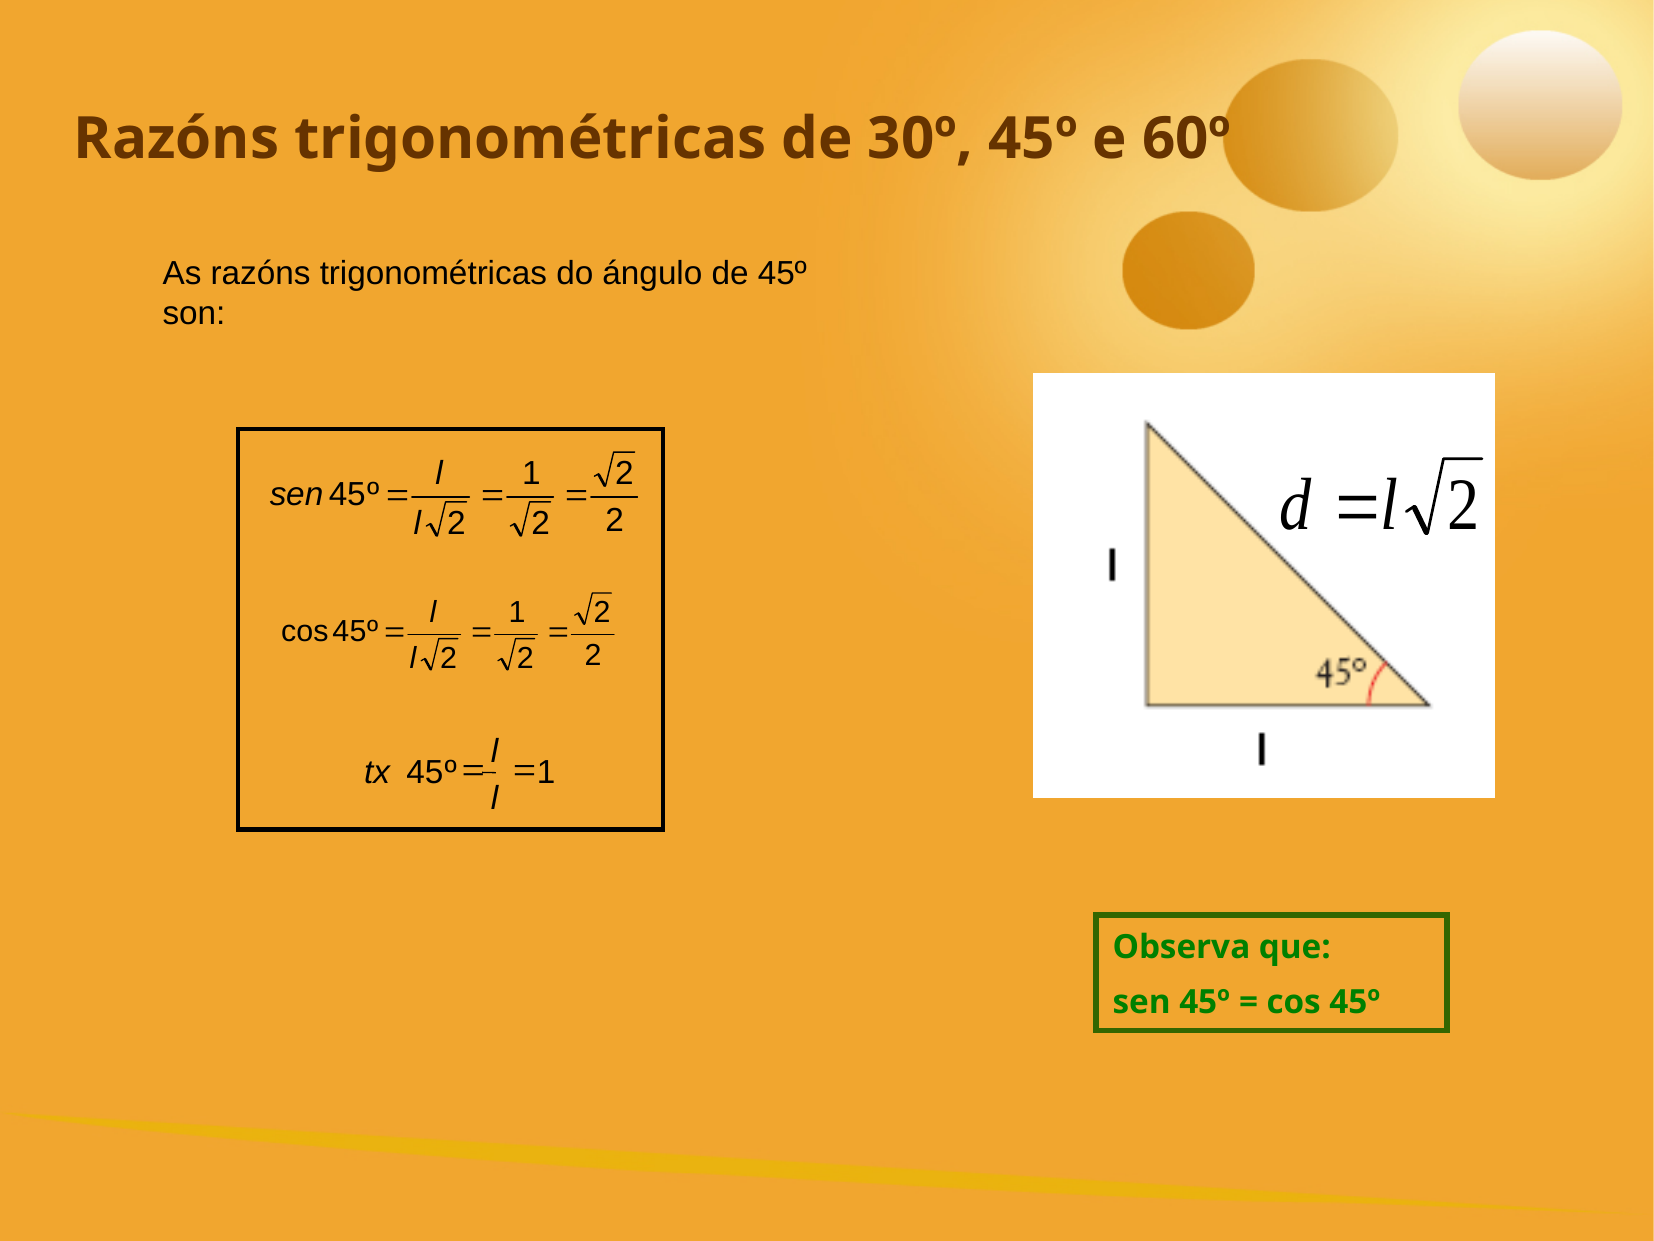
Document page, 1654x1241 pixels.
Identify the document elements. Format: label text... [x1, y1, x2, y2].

chart [277, 585, 620, 678]
text_box  [460, 747, 487, 788]
text_box º [444, 750, 457, 791]
chart [265, 444, 644, 545]
text_box l [490, 729, 499, 770]
text_box 45 [406, 750, 444, 791]
text_box  [511, 747, 539, 788]
text_box 1 [539, 764, 544, 781]
text_box Razóns trigonométricas de 30º, 45º e 60º [59, 88, 1388, 185]
text_box 1 [536, 750, 556, 791]
text_box º [447, 761, 453, 771]
text_box l [490, 776, 499, 817]
chart [1269, 442, 1495, 548]
text_box As razóns trigonométricas do ángulo de 45º son: [147, 243, 845, 339]
picture [0, 0, 1654, 1241]
text_box tx [364, 750, 391, 791]
text_box Observa que: sen 45º = cos 45º [1095, 915, 1447, 1031]
